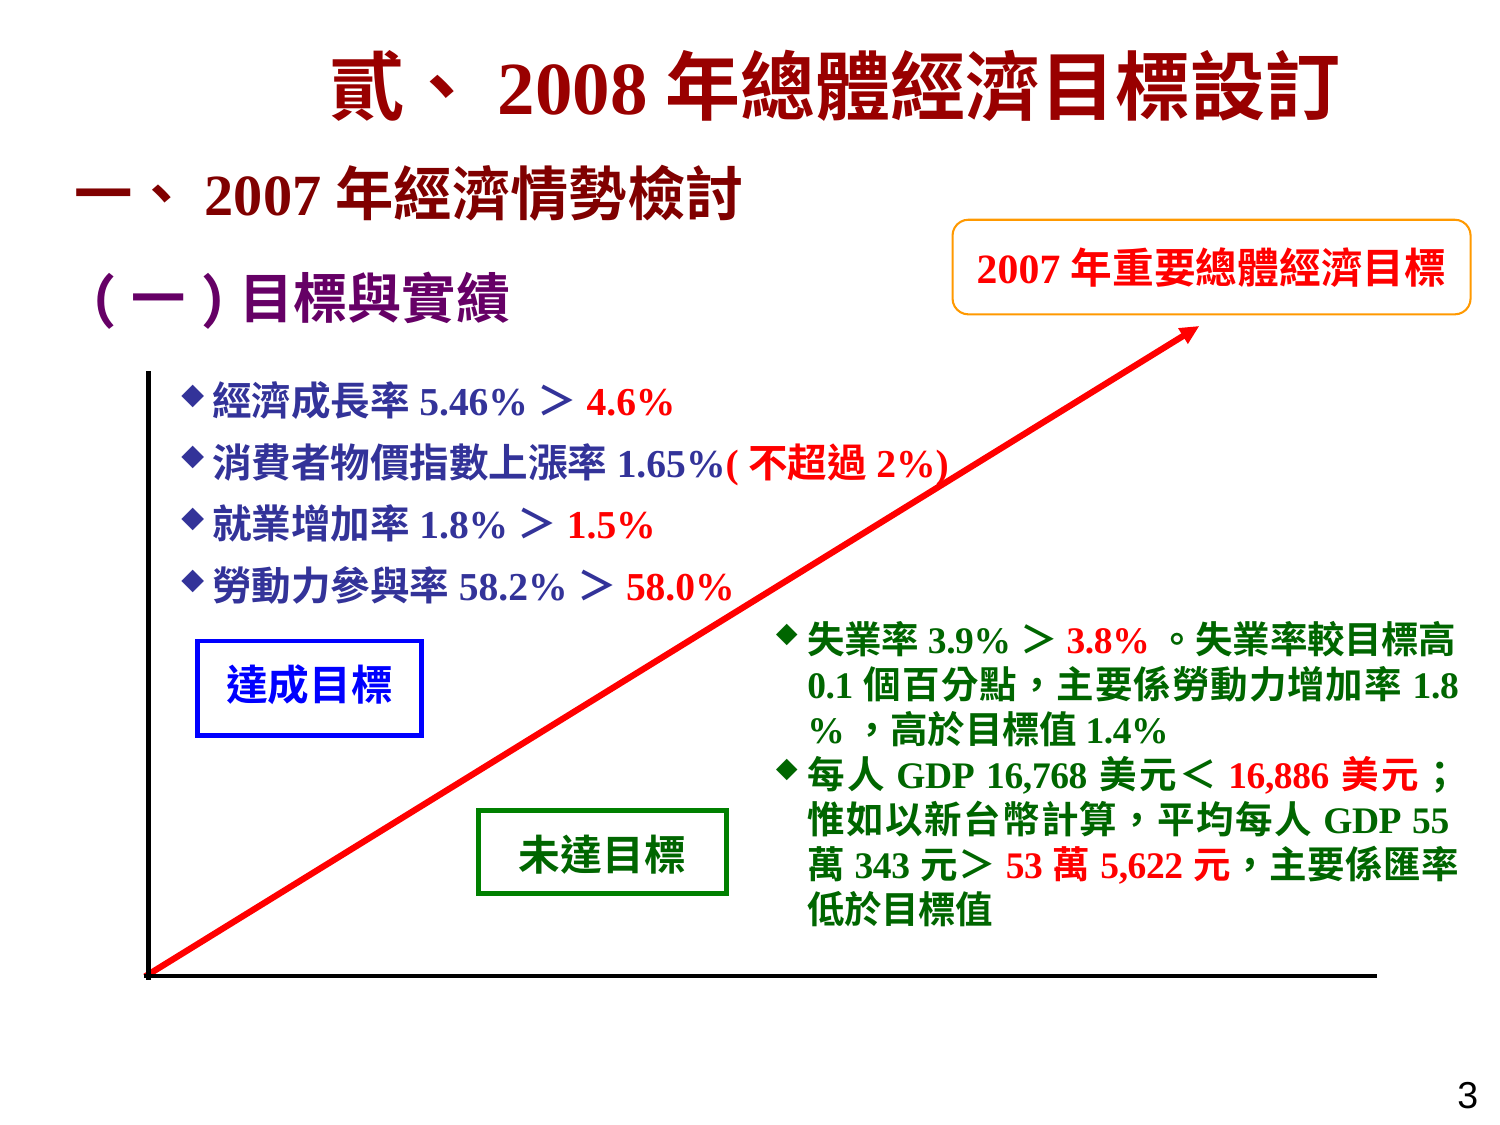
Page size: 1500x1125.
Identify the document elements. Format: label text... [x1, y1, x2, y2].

text_box 貳、2008年總體經濟目標設訂 [315, 22, 1441, 138]
text_box 失業率3.9%＞3.8%。失業率較目標高0.1個百分點，主要係勞動力增加率1.8%，高於目標值1.4% 每人GDP 16,768美元＜16,886美元；惟如以新台幣計算，平均每人GDP 55萬343元＞53萬5,622元，主要係匯率低於目標值 [767, 604, 1465, 942]
text_box 經濟成長率5.46%＞4.6% 消費者物價指數上漲率1.65%(不超過2%) 就業增加率1.8%＞1.5% 勞動力參與率58.2%＞58.0% [733, 468, 977, 619]
text_box 3 [1442, 1063, 1500, 1125]
text_box 一、2007年經濟情勢檢討 [16, 148, 844, 235]
text_box 2007年重要總體經濟目標 [952, 219, 1471, 315]
text_box 未達目標 [478, 810, 727, 894]
text_box 達成目標 [197, 641, 422, 736]
title (一)目標與實績 [76, 243, 692, 337]
text_box 經濟成長率5.46%＞4.6% 消費者物價指數上漲率1.65%(不超過2%) 就業增加率1.8%＞1.5% 勞動力參與率58.2%＞58.0% [173, 351, 977, 619]
